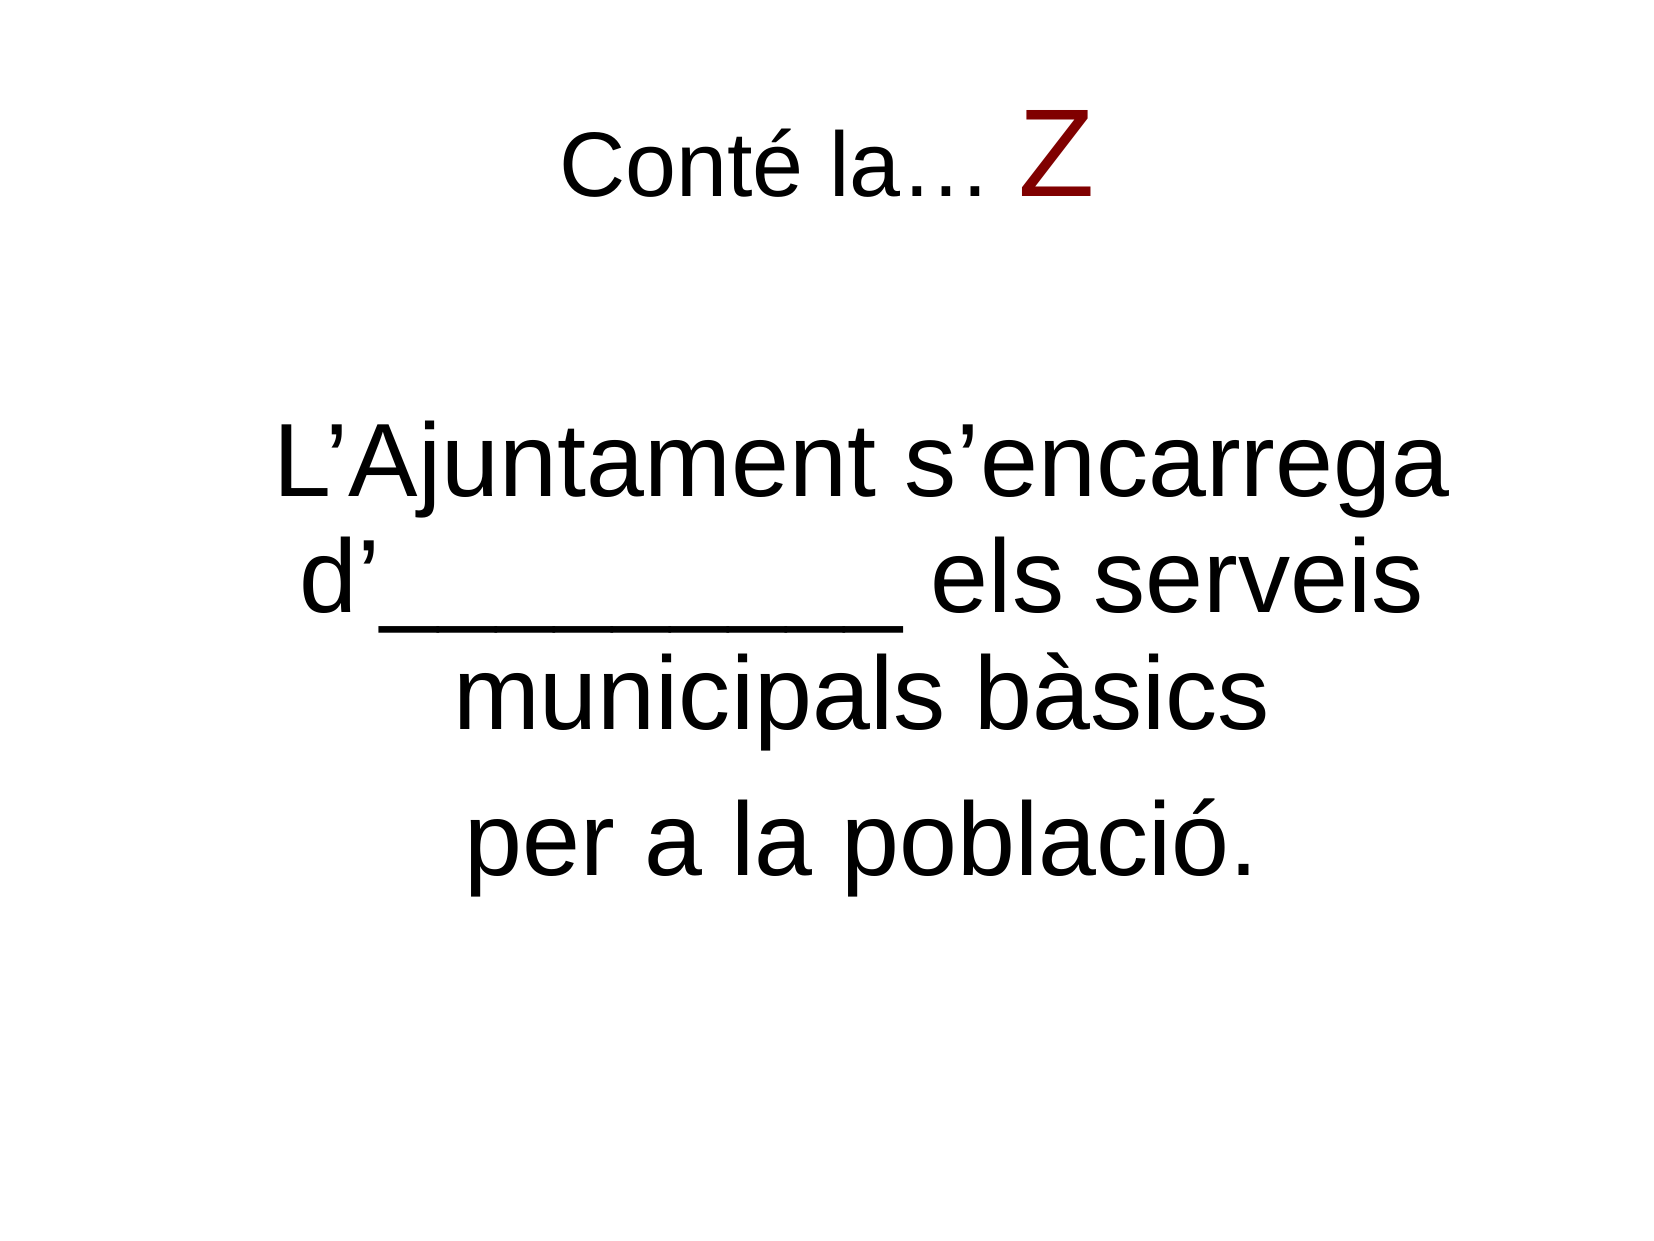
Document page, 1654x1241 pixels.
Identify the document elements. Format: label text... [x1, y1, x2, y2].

list L’Ajuntament s’encarrega d’_________ els serveis municipals bàsics per a la població. [82, 290, 1571, 1010]
title Conté la… Z [82, 49, 1571, 257]
